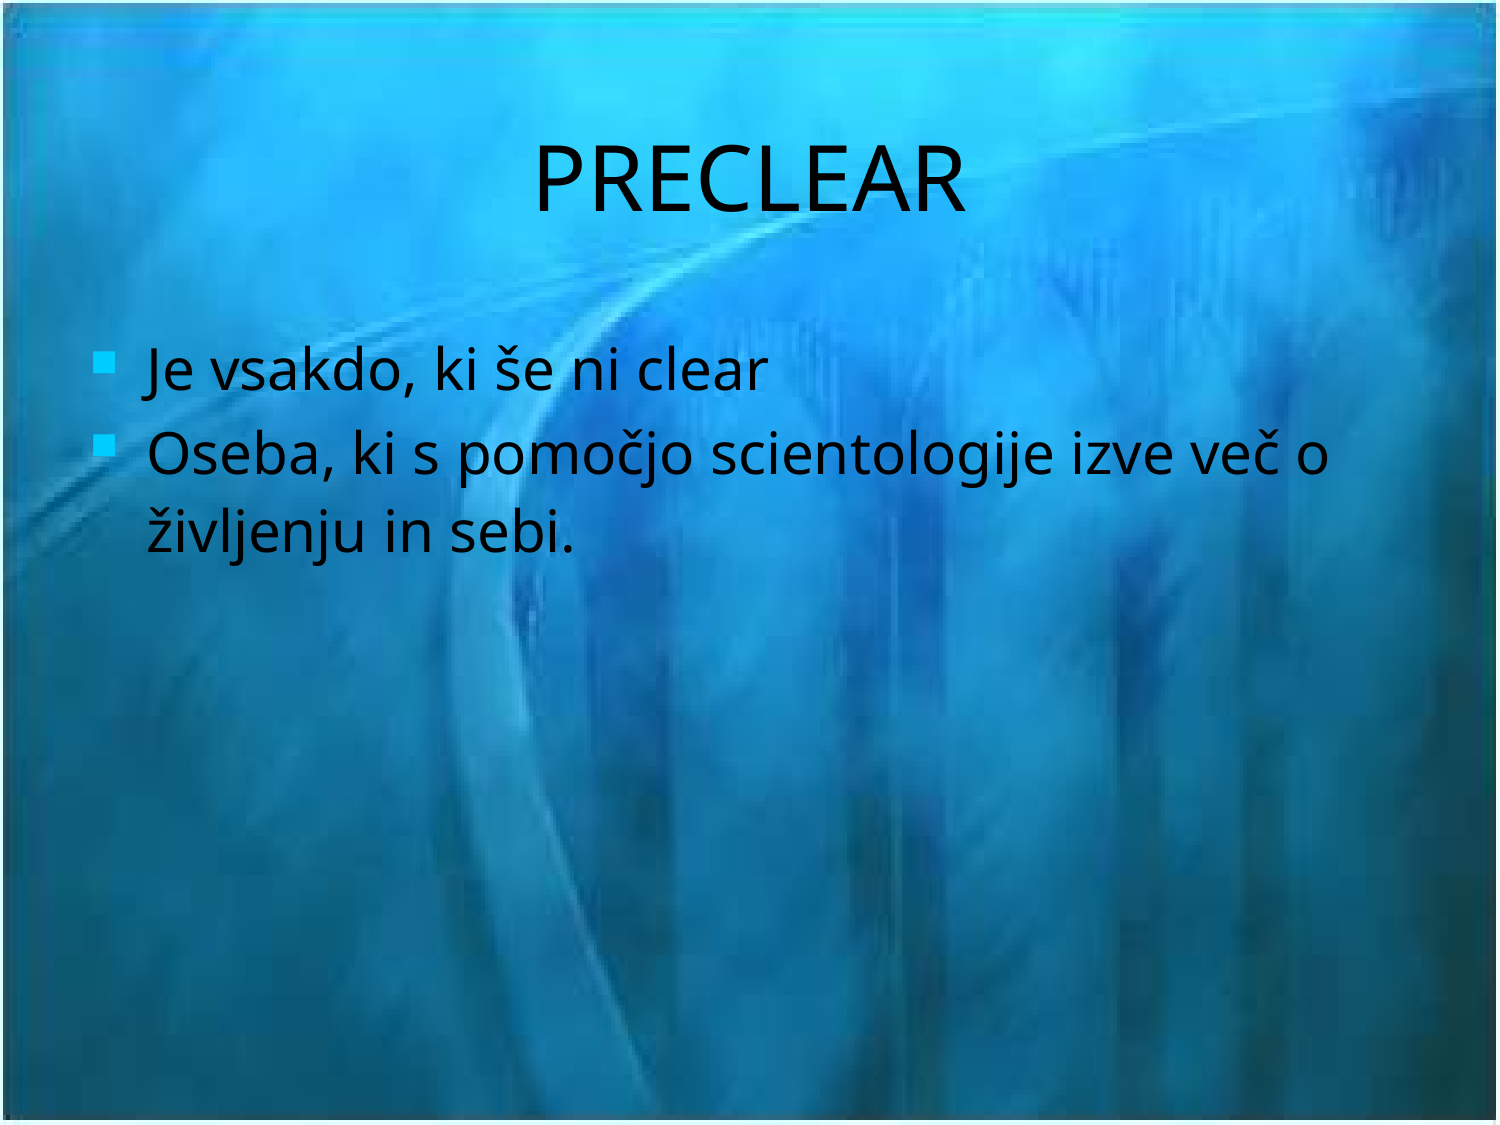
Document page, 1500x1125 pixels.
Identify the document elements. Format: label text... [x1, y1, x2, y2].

title PRECLEAR [75, 62, 1425, 288]
picture [0, 0, 1500, 1125]
list Je vsakdo, ki še ni clear Oseba, ki s pomočjo scientologije izve več o življenju in sebi. [75, 324, 1425, 1000]
